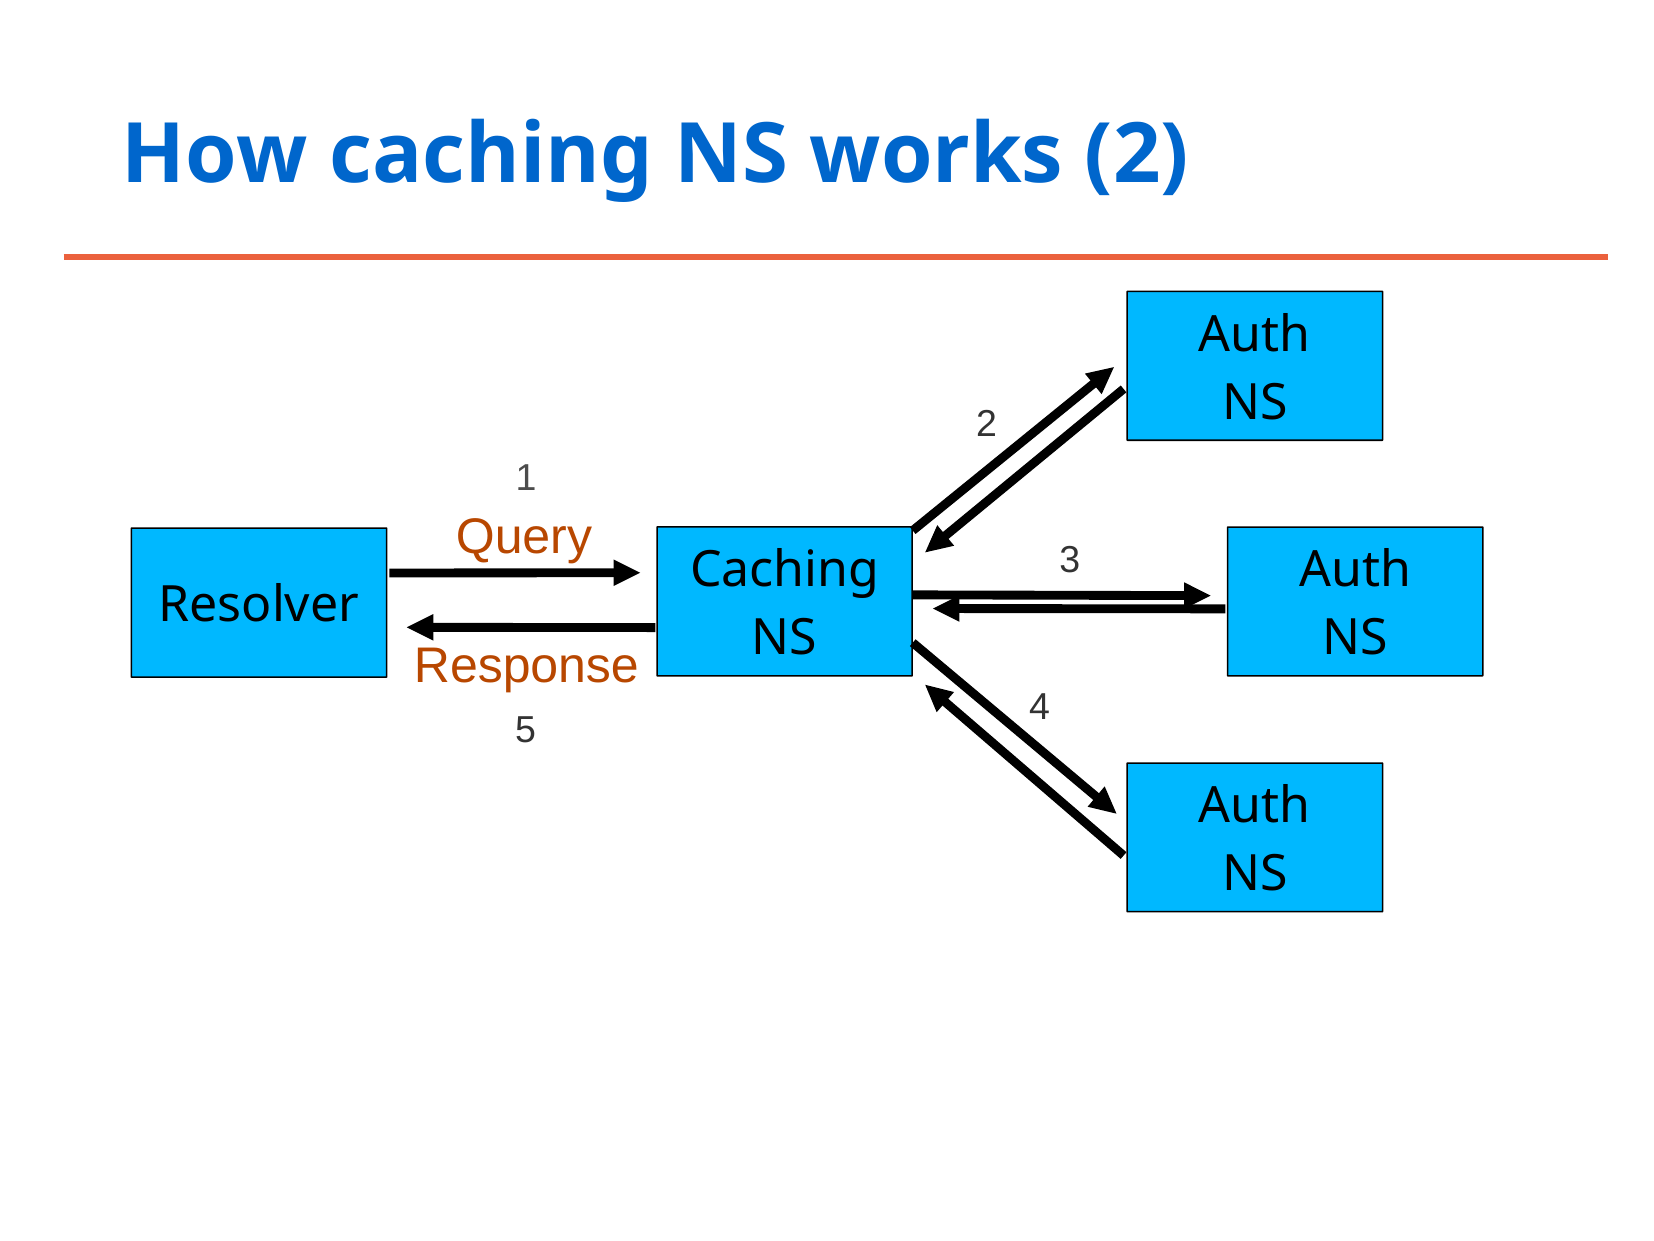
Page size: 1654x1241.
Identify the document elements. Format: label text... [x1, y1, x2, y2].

text_box 3 [1059, 538, 1080, 596]
text_box Auth NS [1127, 291, 1383, 441]
text_box Auth NS [1227, 527, 1483, 676]
text_box Auth NS [1127, 763, 1383, 912]
text_box 2 [975, 402, 997, 461]
text_box Query [455, 507, 593, 583]
text_box 1 [515, 456, 537, 515]
title How caching NS works (2) [121, 46, 1534, 254]
text_box Response [414, 637, 639, 713]
text_box Resolver [131, 528, 387, 678]
text_box 5 [515, 708, 537, 767]
text_box Caching NS [657, 527, 913, 676]
text_box 4 [1029, 685, 1050, 744]
